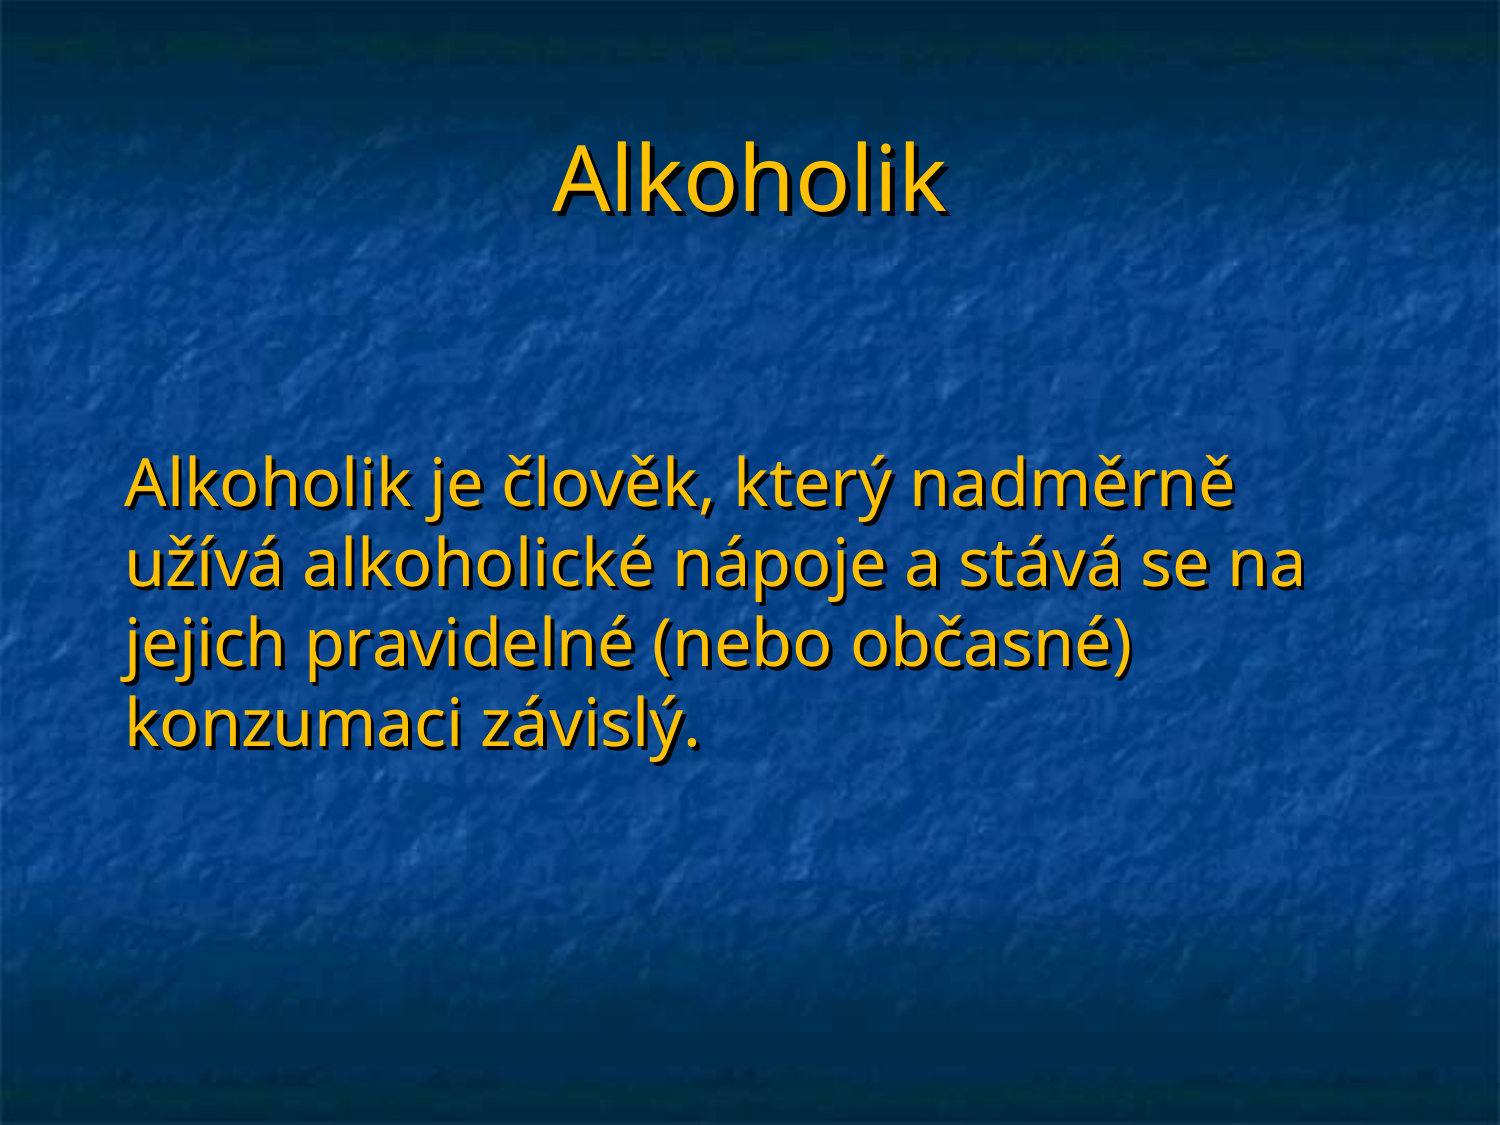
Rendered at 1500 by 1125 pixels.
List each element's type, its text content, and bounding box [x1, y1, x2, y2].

picture [0, 0, 1500, 1125]
title Alkoholik [75, 62, 1426, 288]
list Alkoholik je člověk, který nadměrně užívá alkoholické nápoje a stává se na jejich pravidelné (nebo občasné) konzumaci závislý. [53, 432, 1404, 895]
